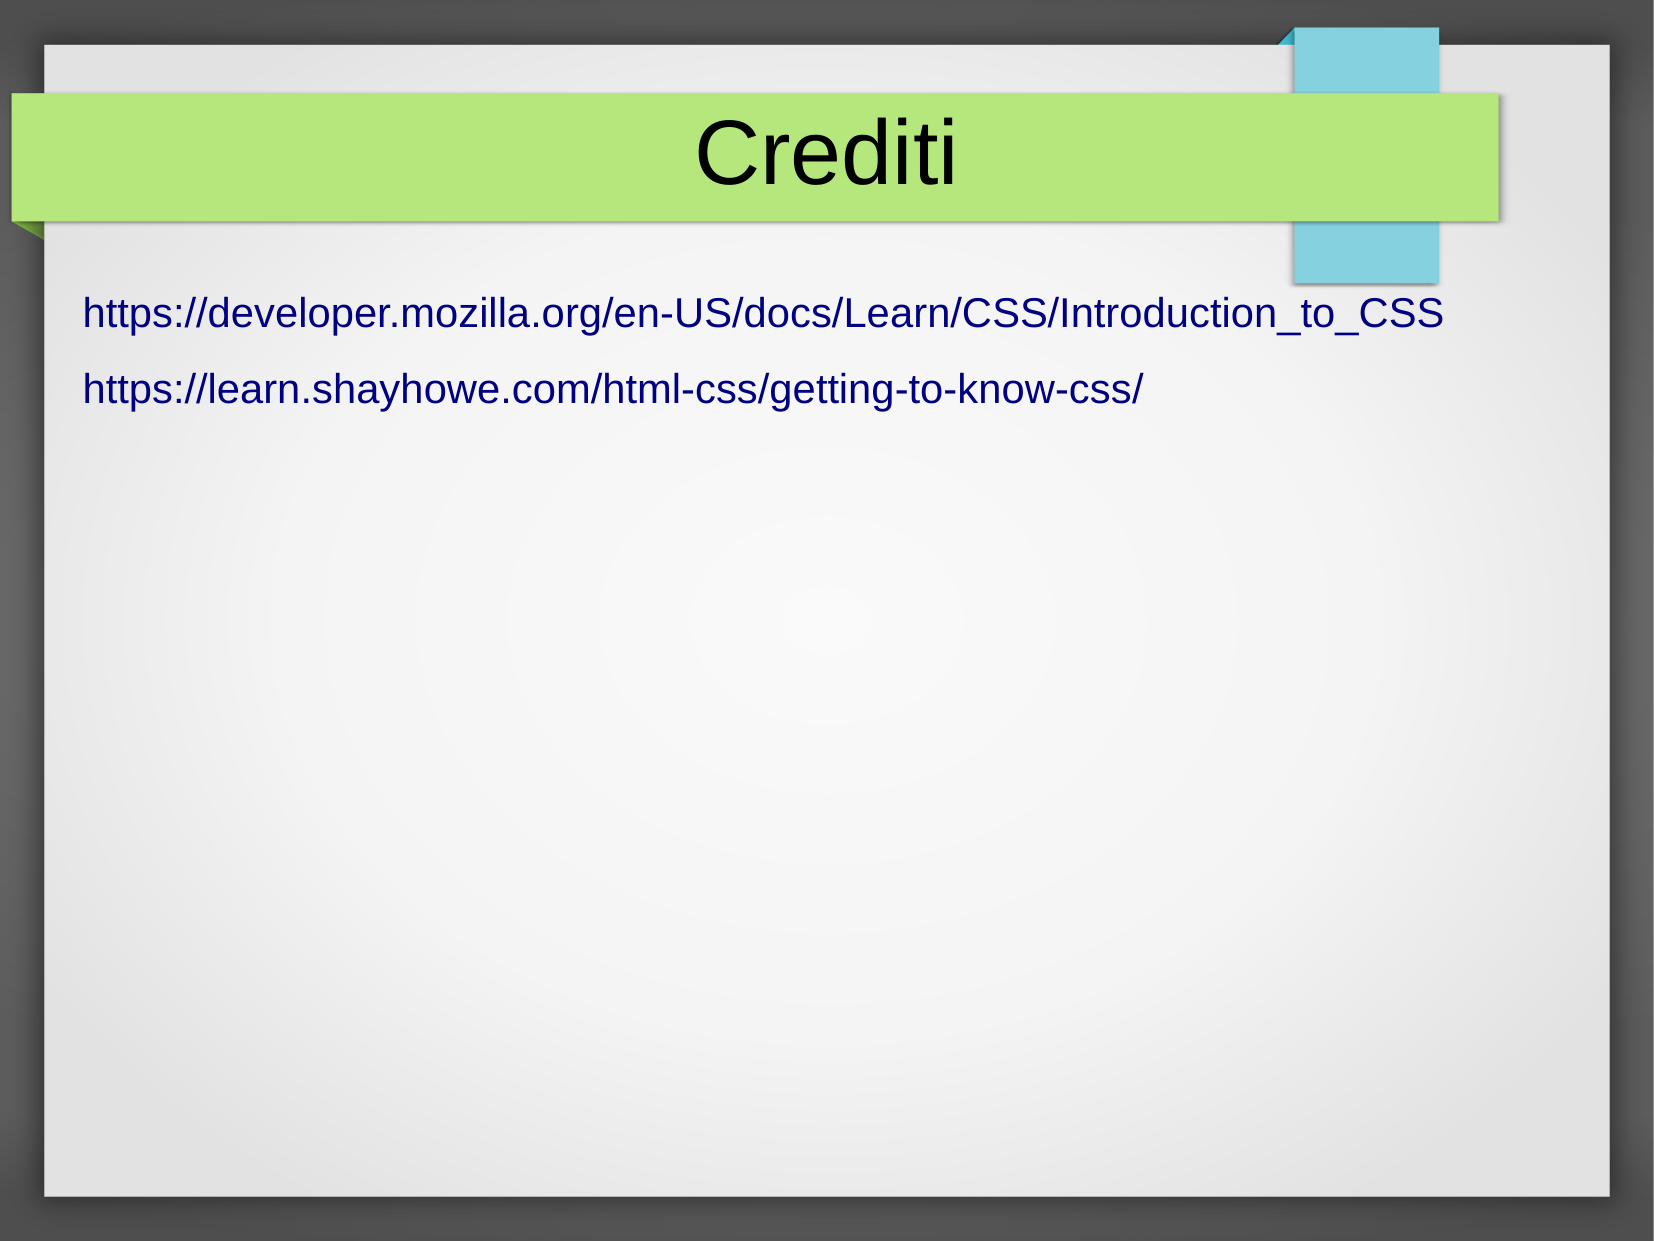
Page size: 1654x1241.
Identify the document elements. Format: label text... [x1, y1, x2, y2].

picture [0, 0, 1654, 1241]
title Crediti [82, 49, 1571, 257]
list https://developer.mozilla.org/en-US/docs/Learn/CSS/Introduction_to_CSS https://learn.shayhowe.com/html-css/getting-to-know-css/ [82, 290, 1571, 1158]
